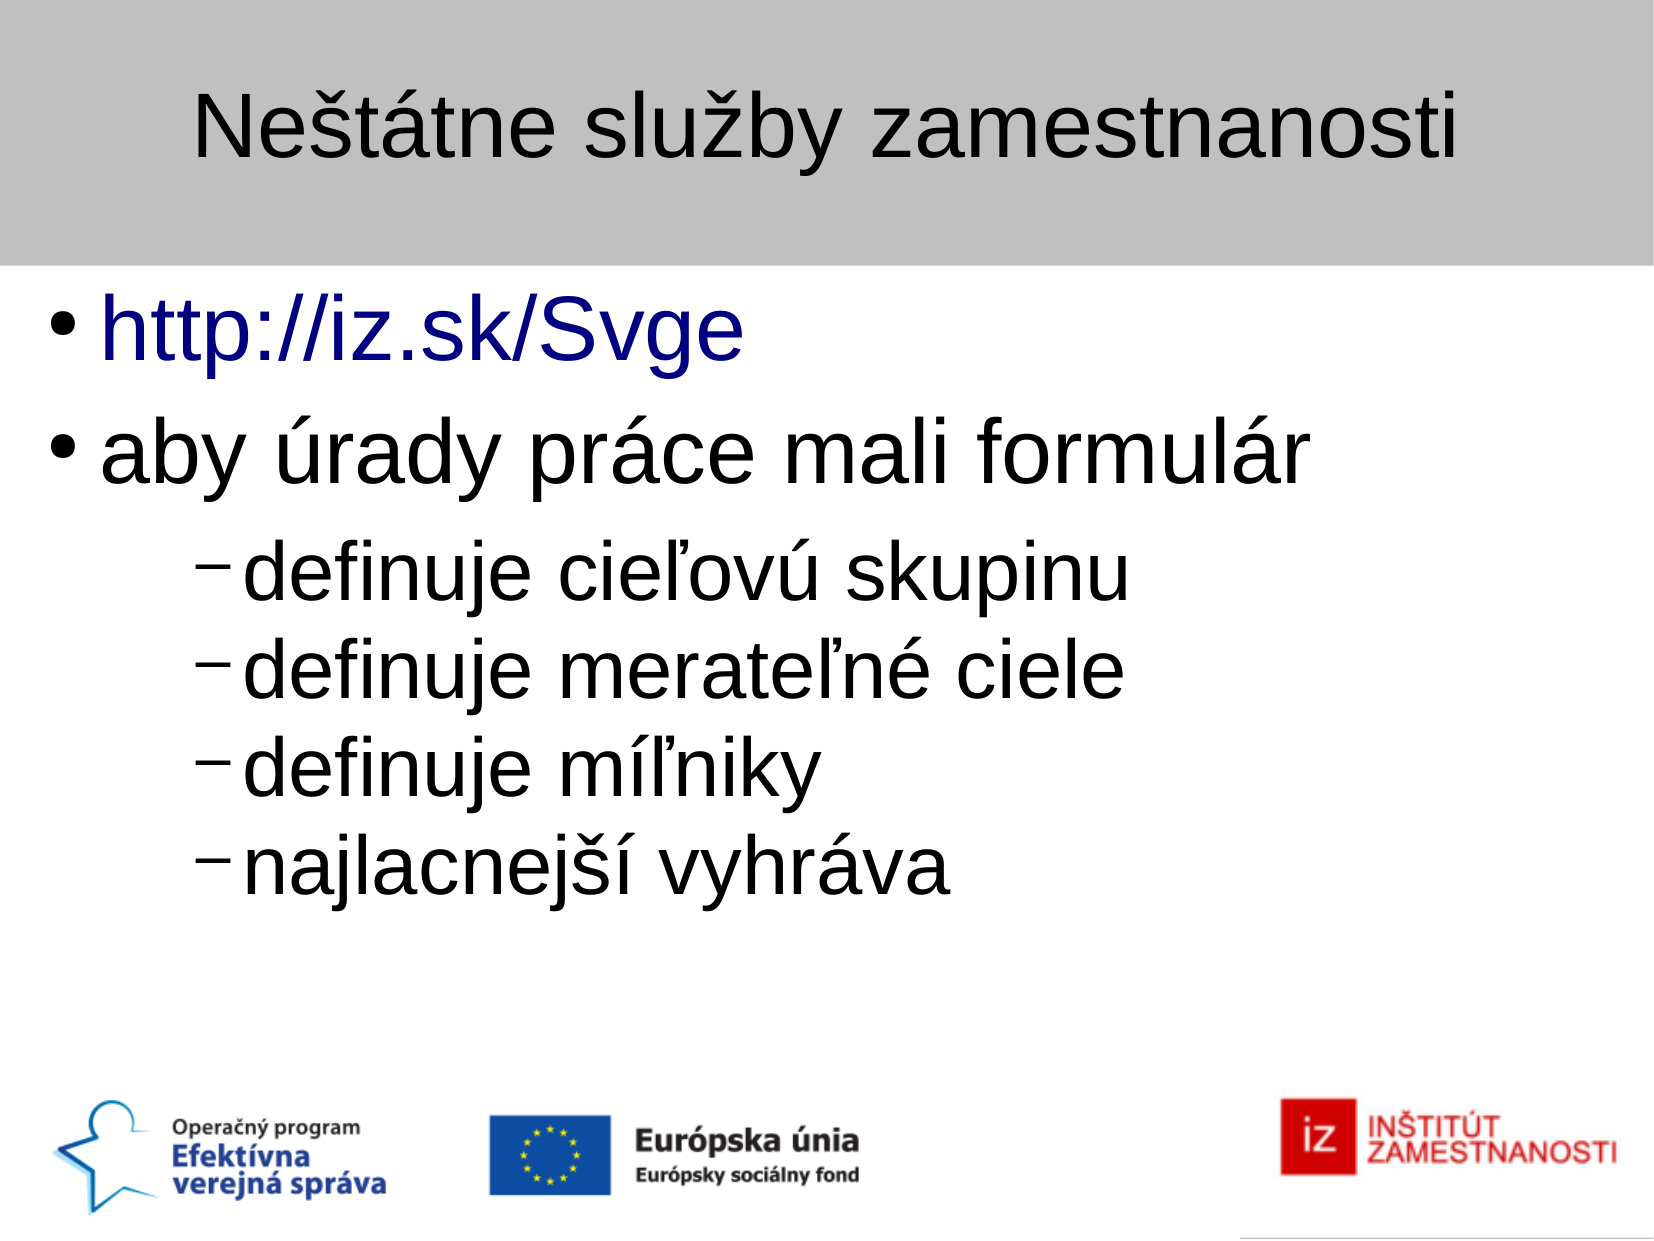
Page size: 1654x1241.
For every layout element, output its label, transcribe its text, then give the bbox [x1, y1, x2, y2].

title Neštátne služby zamestnanosti [88, 29, 1565, 237]
picture [1240, 1033, 1654, 1241]
list http://iz.sk/Svge aby úrady práce mali formulár definuje cieľovú skupinu definuje merateľné ciele definuje míľniky najlacnejší vyhráva [29, 295, 1533, 1077]
picture [29, 1077, 886, 1241]
